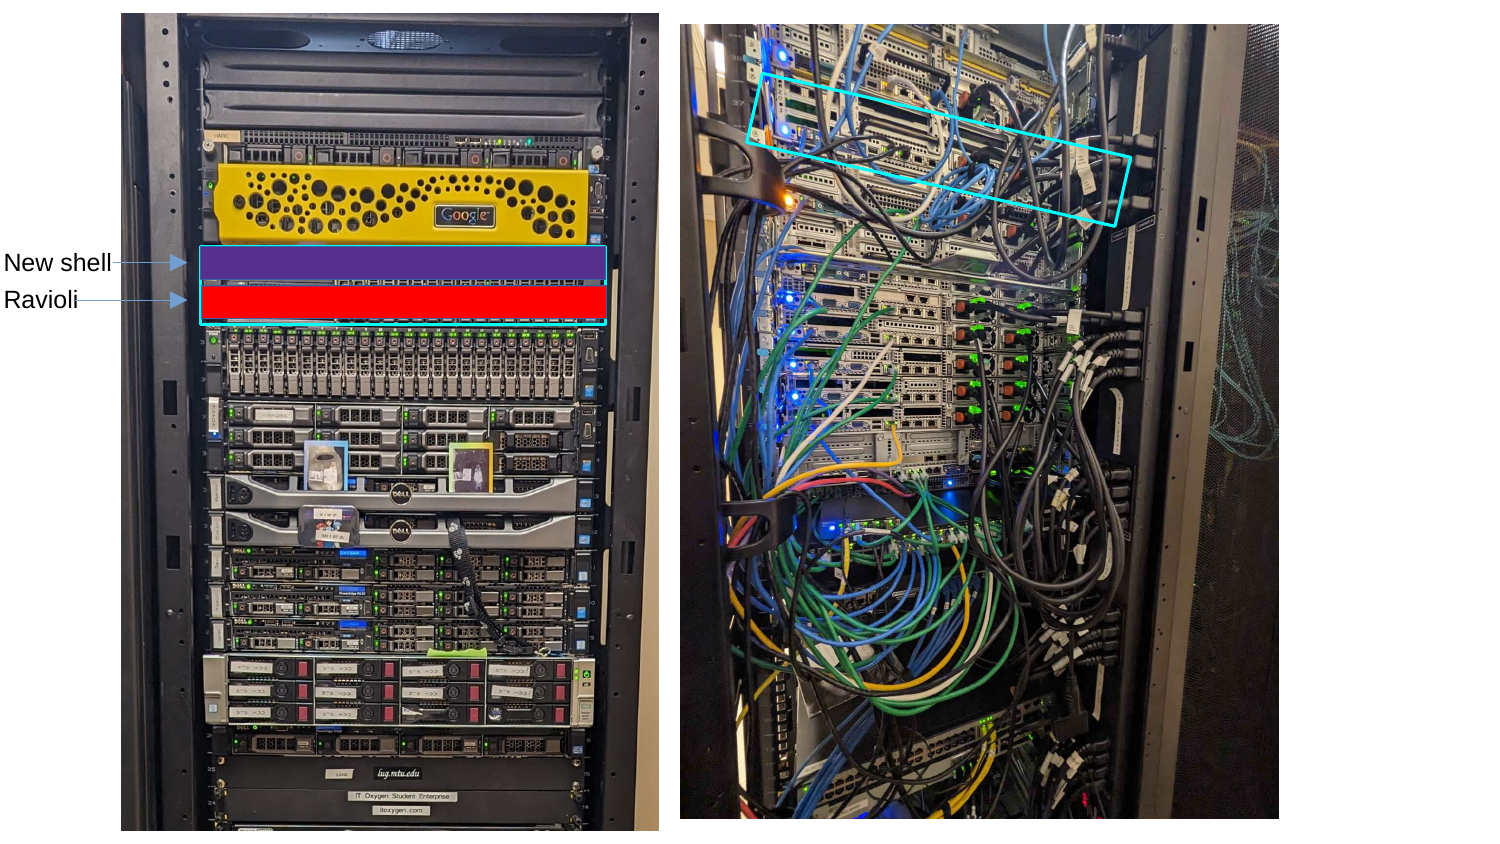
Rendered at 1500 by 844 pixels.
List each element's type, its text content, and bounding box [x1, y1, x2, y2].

text_box [200, 246, 606, 280]
text_box Ravioli [0, 278, 111, 330]
picture [680, 24, 1279, 819]
picture [121, 13, 659, 831]
text_box New shell [0, 241, 121, 287]
